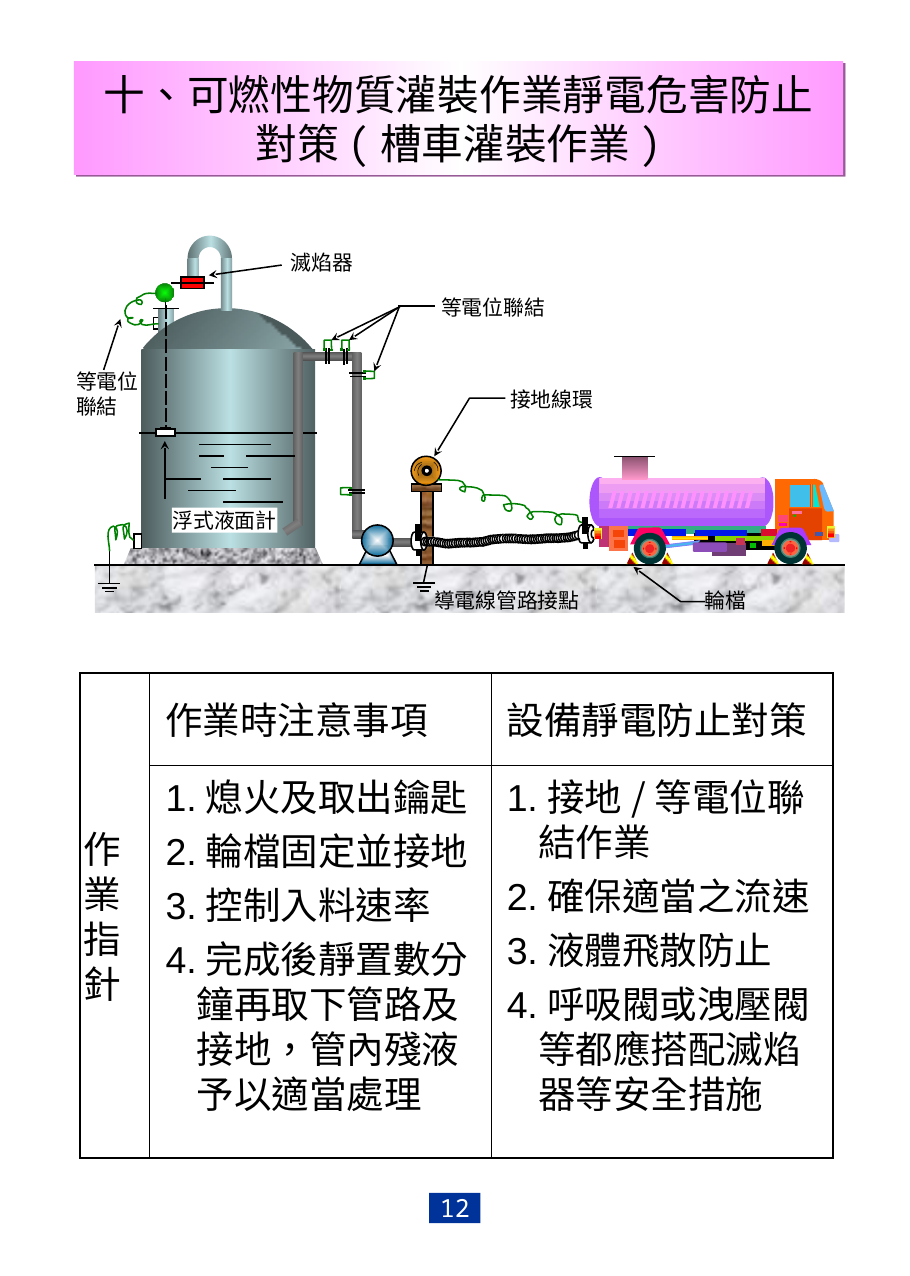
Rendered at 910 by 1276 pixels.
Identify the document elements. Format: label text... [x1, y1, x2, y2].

text_box 等電位聯結 [399, 294, 564, 320]
text_box 滅焰器 [287, 249, 358, 275]
text_box 輪檔 [696, 587, 755, 613]
picture [586, 474, 840, 564]
text_box [330, 352, 343, 361]
text_box [352, 456, 442, 565]
table_header 設備靜電防止對策 [492, 674, 832, 765]
text_box [180, 235, 233, 282]
table_cell 1.接地/等電位聯結作業 2.確保適當之流速 3.液體飛散防止 4.呼吸閥或洩壓閥等都應搭配滅焰器等安全措施 [492, 766, 832, 1157]
text_box [348, 352, 362, 372]
text_box [578, 517, 586, 549]
text_box [123, 273, 325, 564]
text_box [767, 552, 779, 565]
table_cell 1.熄火及取出鑰匙 2.輪檔固定並接地 3.控制入料速率 4.完成後靜置數分鐘再取下管路及接地，管內殘液予以適當處理 [150, 766, 491, 1157]
text_box [94, 566, 696, 613]
text_box [661, 552, 674, 565]
text_box [640, 566, 845, 613]
text_box 等電位 聯結 [69, 368, 146, 419]
text_box 12 [429, 1192, 481, 1224]
text_box [622, 457, 648, 480]
text_box 導電線管路接點 [412, 588, 601, 614]
text_box [155, 283, 175, 303]
table_header 作業時注意事項 [150, 674, 491, 765]
text_box 浮式液面計 [171, 507, 278, 533]
table_header 作業指針 [81, 674, 149, 1157]
text_box [801, 553, 814, 565]
text_box 接地線環 [504, 386, 599, 413]
text_box [180, 284, 205, 289]
text_box 十、可燃性物質灌裝作業靜電危害防止對策(槽車灌裝作業) [73, 61, 844, 175]
text_box [626, 552, 639, 565]
text_box [351, 377, 362, 489]
